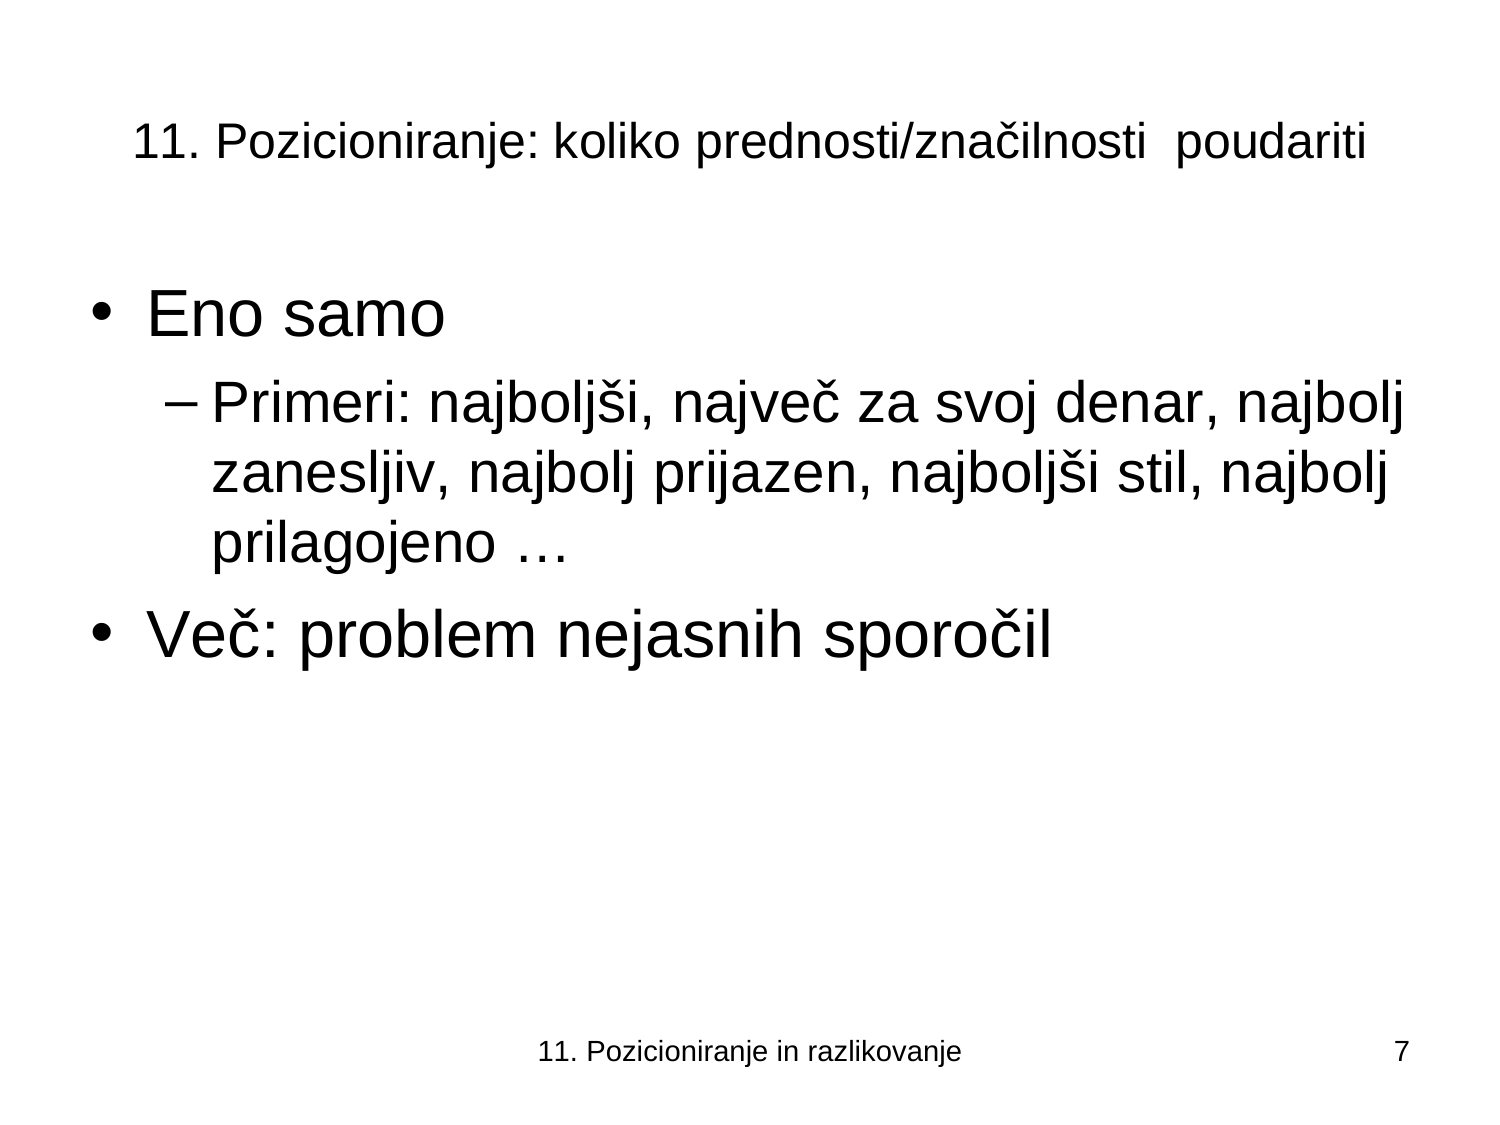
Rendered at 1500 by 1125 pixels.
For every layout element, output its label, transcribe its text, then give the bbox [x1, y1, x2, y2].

title 11. Pozicioniranje: koliko prednosti/značilnosti poudariti [75, 45, 1426, 233]
list Eno samo Primeri: najboljši, največ za svoj denar, najbolj zanesljiv, najbolj prijazen, najboljši stil, najbolj prilagojeno … Več: problem nejasnih sporočil [75, 262, 1426, 1006]
text_box <number> [1074, 1024, 1426, 1103]
text_box 11. Pozicioniranje in razlikovanje [512, 1024, 988, 1103]
